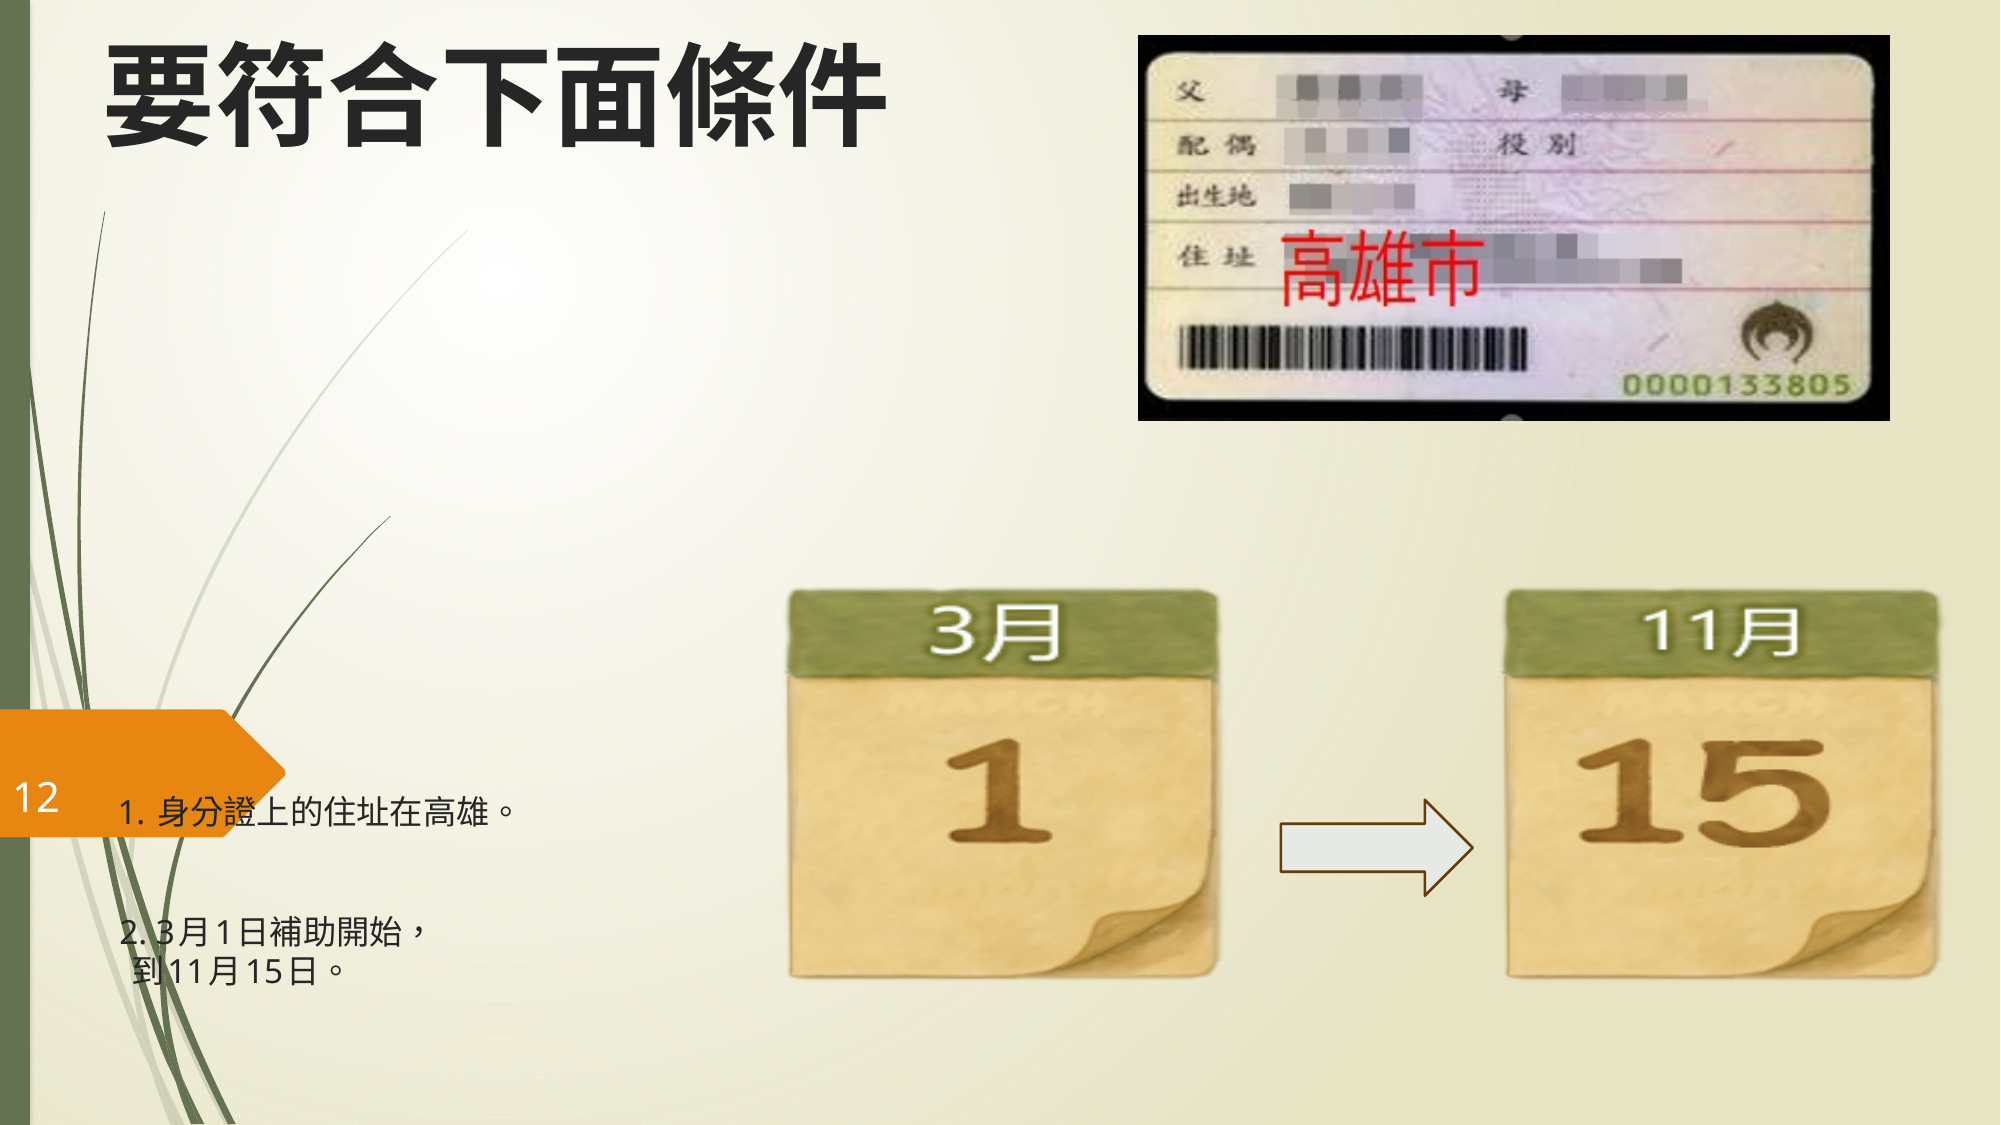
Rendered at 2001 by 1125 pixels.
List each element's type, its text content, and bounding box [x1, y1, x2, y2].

picture [776, 570, 1235, 987]
slide_number <編號> [0, 769, 76, 830]
text_box [1280, 799, 1473, 896]
picture [1493, 570, 1955, 987]
title 1. 身分證上的住址在高雄。 2. 3月1日補助開始， 到11月15日。 [93, 775, 1092, 1125]
text_box 要符合下面條件 [35, 35, 1138, 168]
picture [1138, 35, 1890, 422]
picture [99, 844, 431, 1125]
